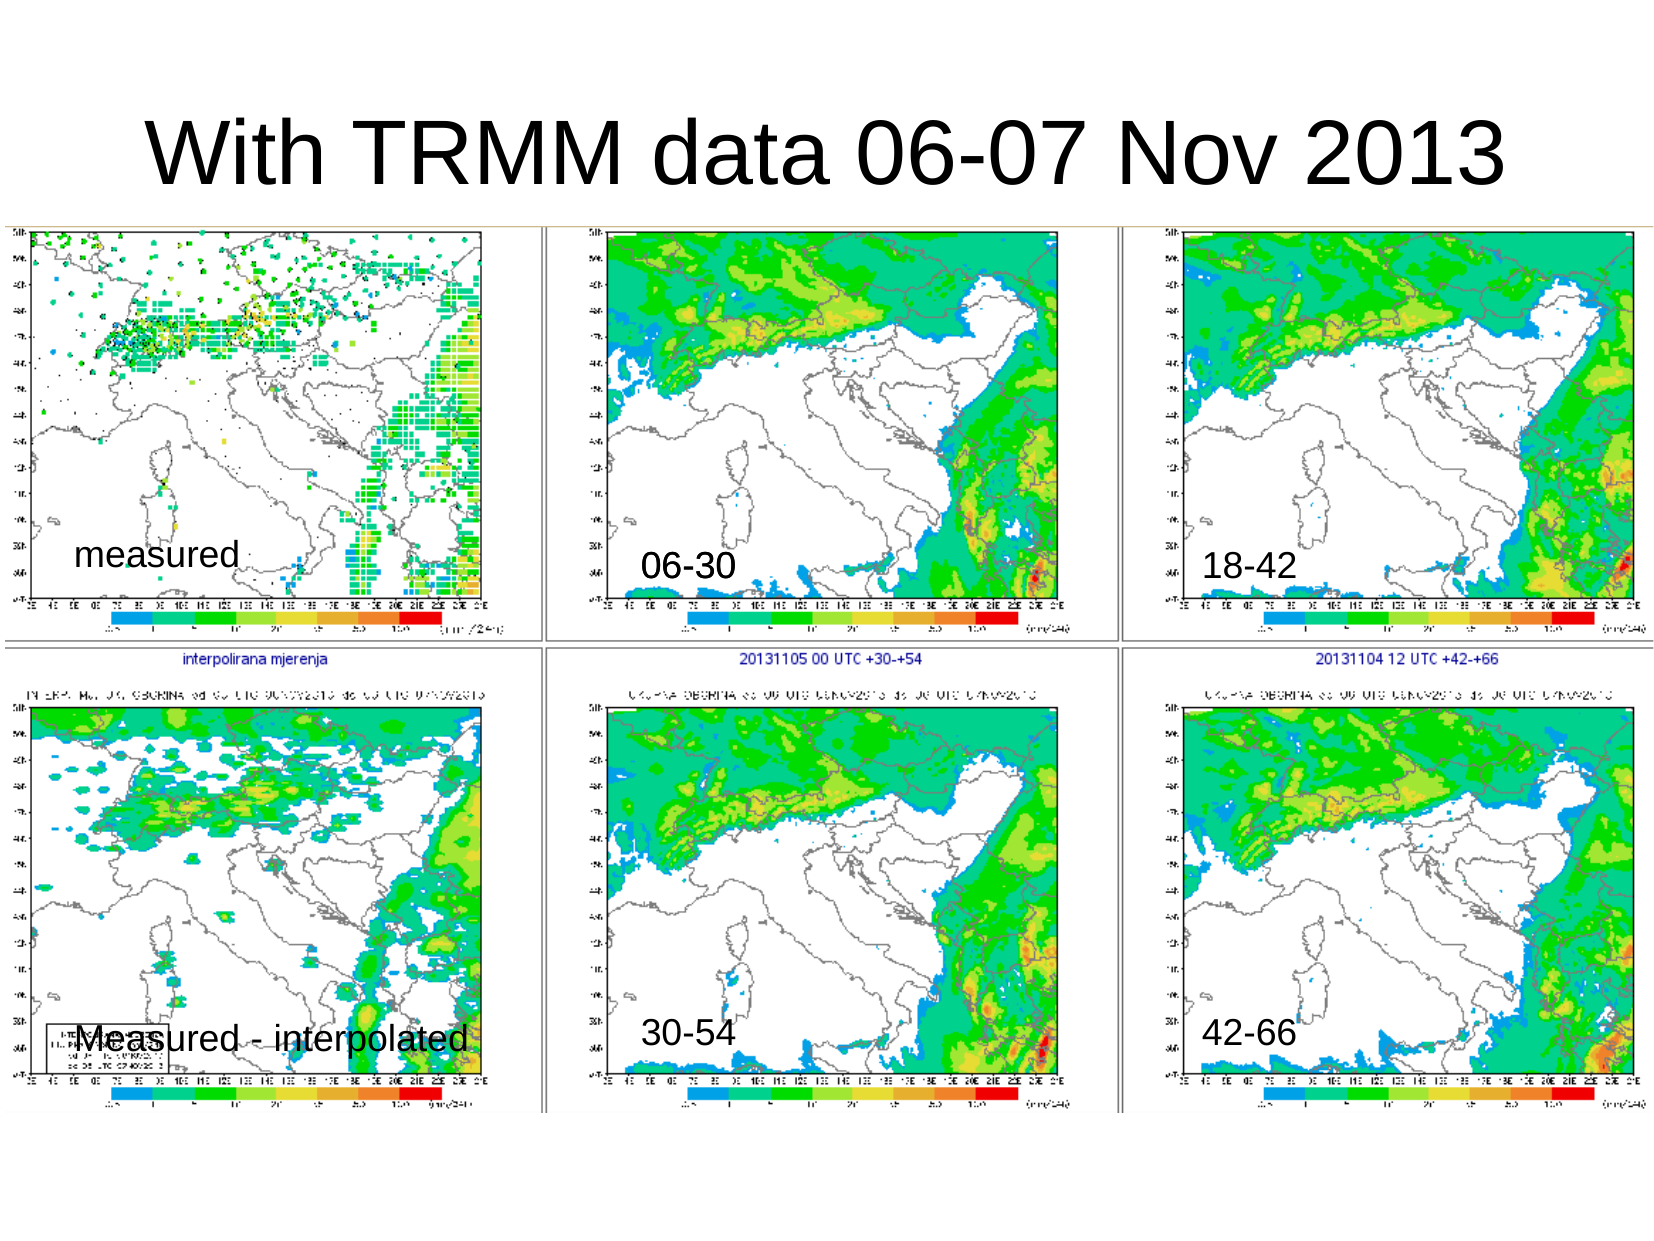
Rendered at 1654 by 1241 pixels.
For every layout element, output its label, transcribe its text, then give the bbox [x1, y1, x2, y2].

text_box 18-42 [1187, 537, 1313, 595]
text_box 06-30 [626, 537, 752, 595]
text_box 30-54 [626, 1003, 752, 1061]
picture [5, 226, 1654, 1113]
title With TRMM data 06-07 Nov 2013 [82, 49, 1571, 226]
text_box Measured - interpolated [59, 1009, 484, 1067]
text_box measured [59, 525, 256, 583]
text_box 42-66 [1187, 1003, 1313, 1061]
